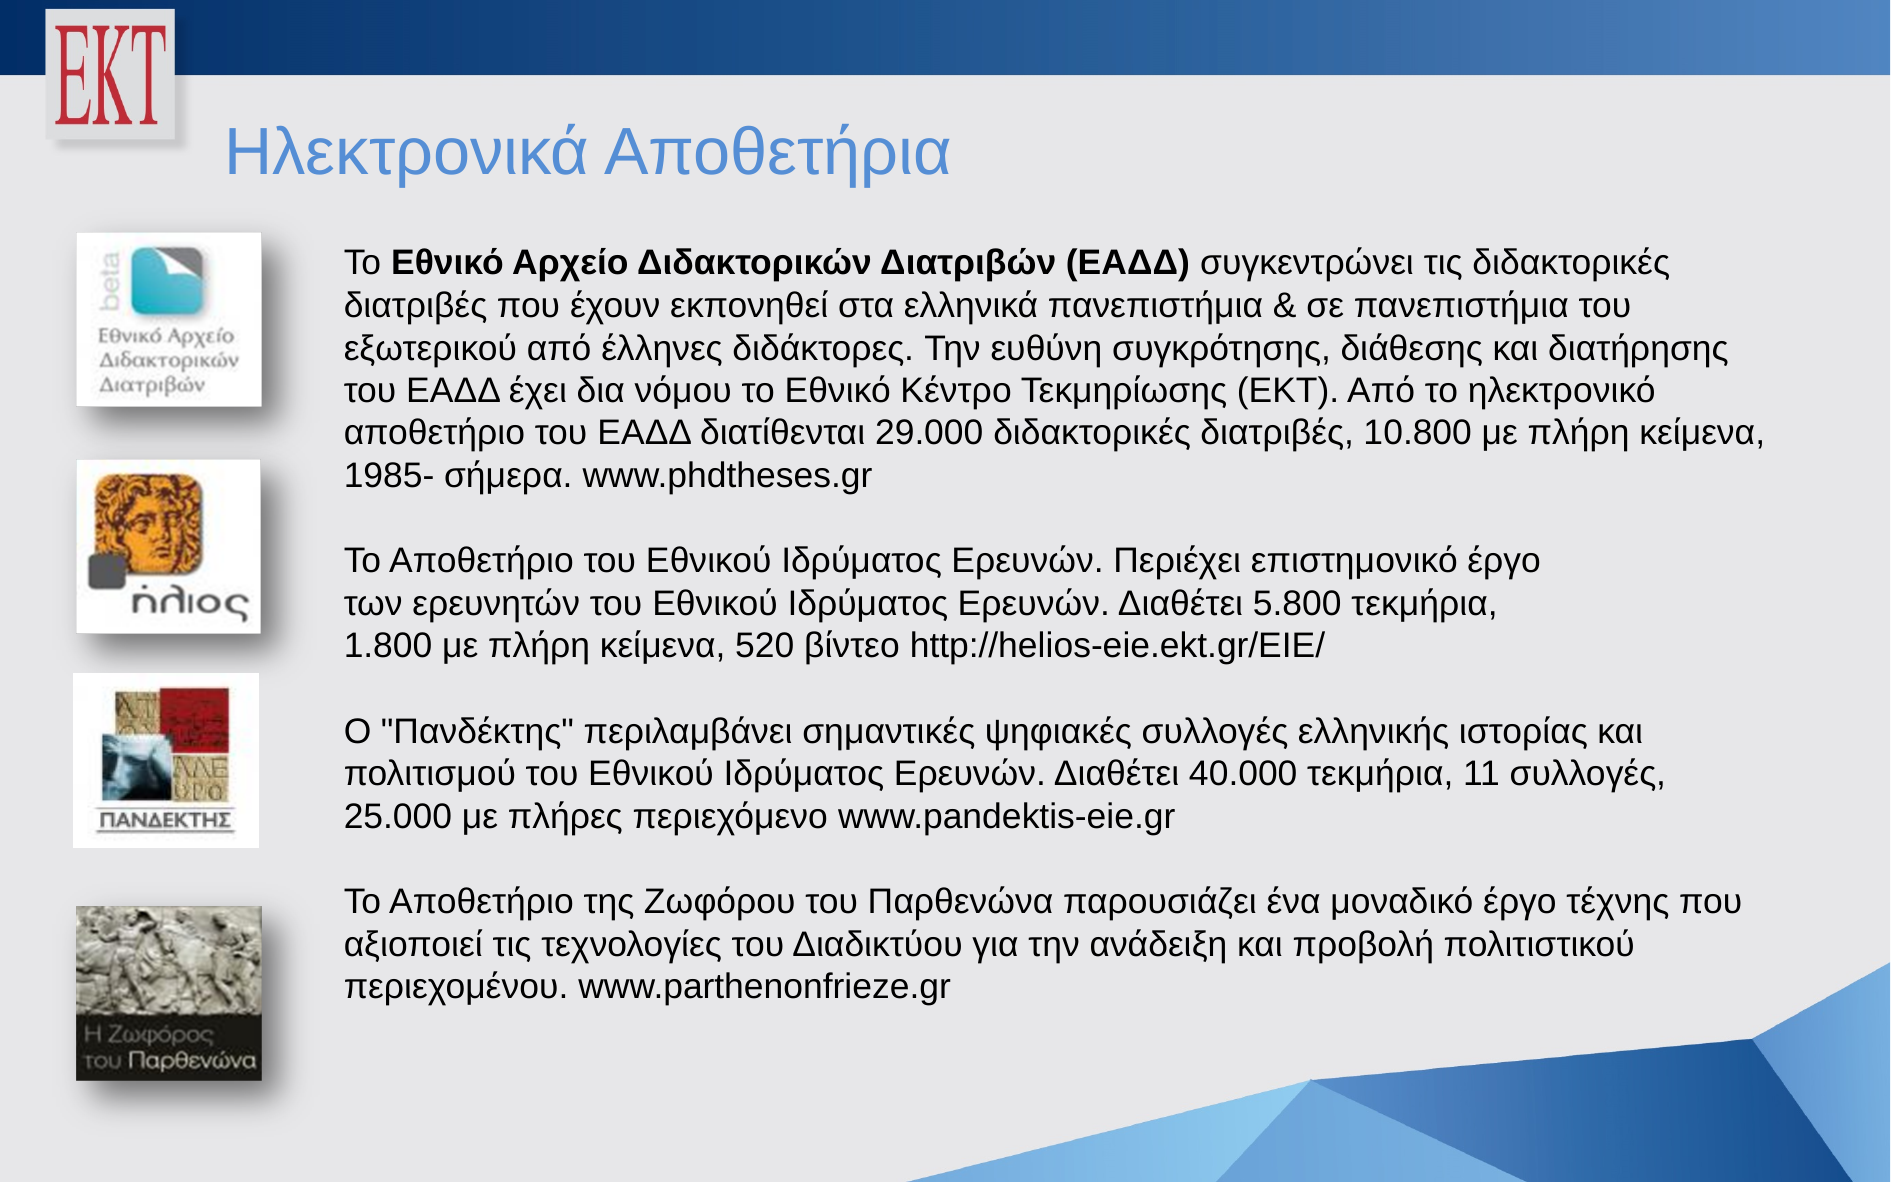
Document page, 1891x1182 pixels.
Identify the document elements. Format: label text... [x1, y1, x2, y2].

list Το Εθνικό Αρχείο Διδακτορικών Διατριβών (ΕΑΔΔ) συγκεντρώνει τις διδακτορικές διατριβές που έχουν εκπονηθεί στα ελληνικά πανεπιστήμια & σε πανεπιστήμια του εξωτερικού από έλληνες διδάκτορες. Την ευθύνη συγκρότησης, διάθεσης και διατήρησης του ΕΑΔΔ έχει δια νόμου το Εθνικό Κέντρο Τεκμηρίωσης (ΕΚΤ). Από το ηλεκτρονικό αποθετήριο του ΕΑΔΔ διατίθενται 29.000 διδακτορικές διατριβές, 10.800 με πλήρη κείμενα, 1985- σήμερα. www.phdtheses.gr Το Αποθετήριο του Εθνικού Ιδρύματος Ερευνών. Περιέχει επιστημονικό έργο των ερευνητών του Εθνικού Ιδρύματος Ερευνών. Διαθέτει 5.800 τεκμήρια, 1.800 με πλήρη κείμενα, 520 βίντεο http://helios-eie.ekt.gr/EIE/ Ο "Πανδέκτης" περιλαμβάνει σημαντικές ψηφιακές συλλογές ελληνικής ιστορίας και πολιτισμού του Εθνικού Ιδρύματος Ερευνών. Διαθέτει 40.000 τεκμήρια, 11 συλλογές, 25.000 με πλήρες περιεχόμενο www.pandektis-eie.gr Το Αποθετήριο της Ζωφόρου του Παρθενώνα παρουσιάζει ένα μοναδικό έργο τέχνης που αξιοποιεί τις τεχνολογίες του Διαδικτύου για την ανάδειξη και προβολή πολιτιστικού περιεχομένου. www.parthenonfrieze.gr [326, 230, 1796, 1099]
picture [0, 0, 1891, 1182]
title Ηλεκτρονικά Αποθετήρια [224, 118, 1607, 178]
